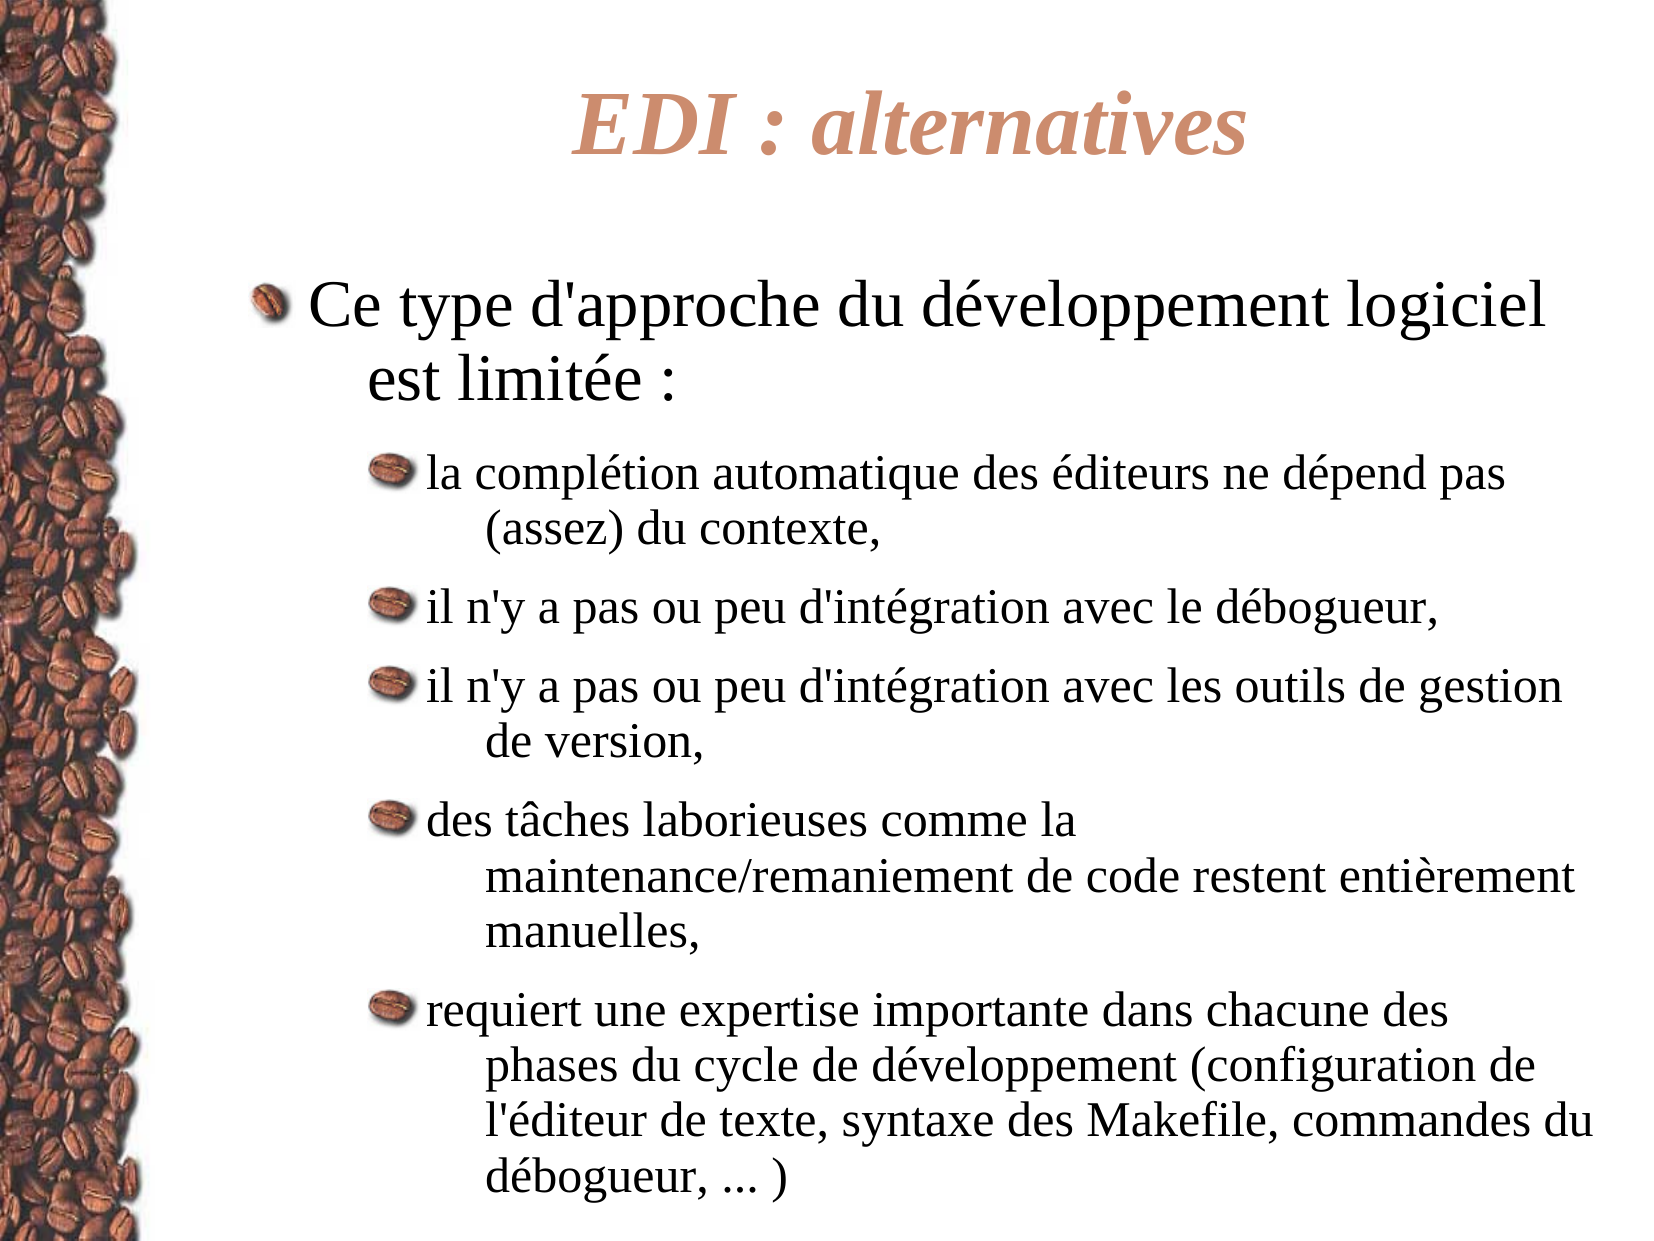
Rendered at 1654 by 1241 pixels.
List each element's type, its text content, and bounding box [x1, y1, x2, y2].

title EDI : alternatives [205, 35, 1618, 223]
picture [0, 0, 155, 1241]
list Ce type d'approche du développement logiciel est limitée : la complétion automatique des éditeurs ne dépend pas (assez) du contexte, il n'y a pas ou peu d'intégration avec le débogueur, il n'y a pas ou peu d'intégration avec les outils de gestion de version, des tâches laborieuses comme la maintenance/remaniement de code restent entièrement manuelles, requiert une expertise importante dans chacune des phases du cycle de développement (configuration de l'éditeur de texte, syntaxe des Makefile, commandes du débogueur, ... ) [248, 267, 1596, 1203]
